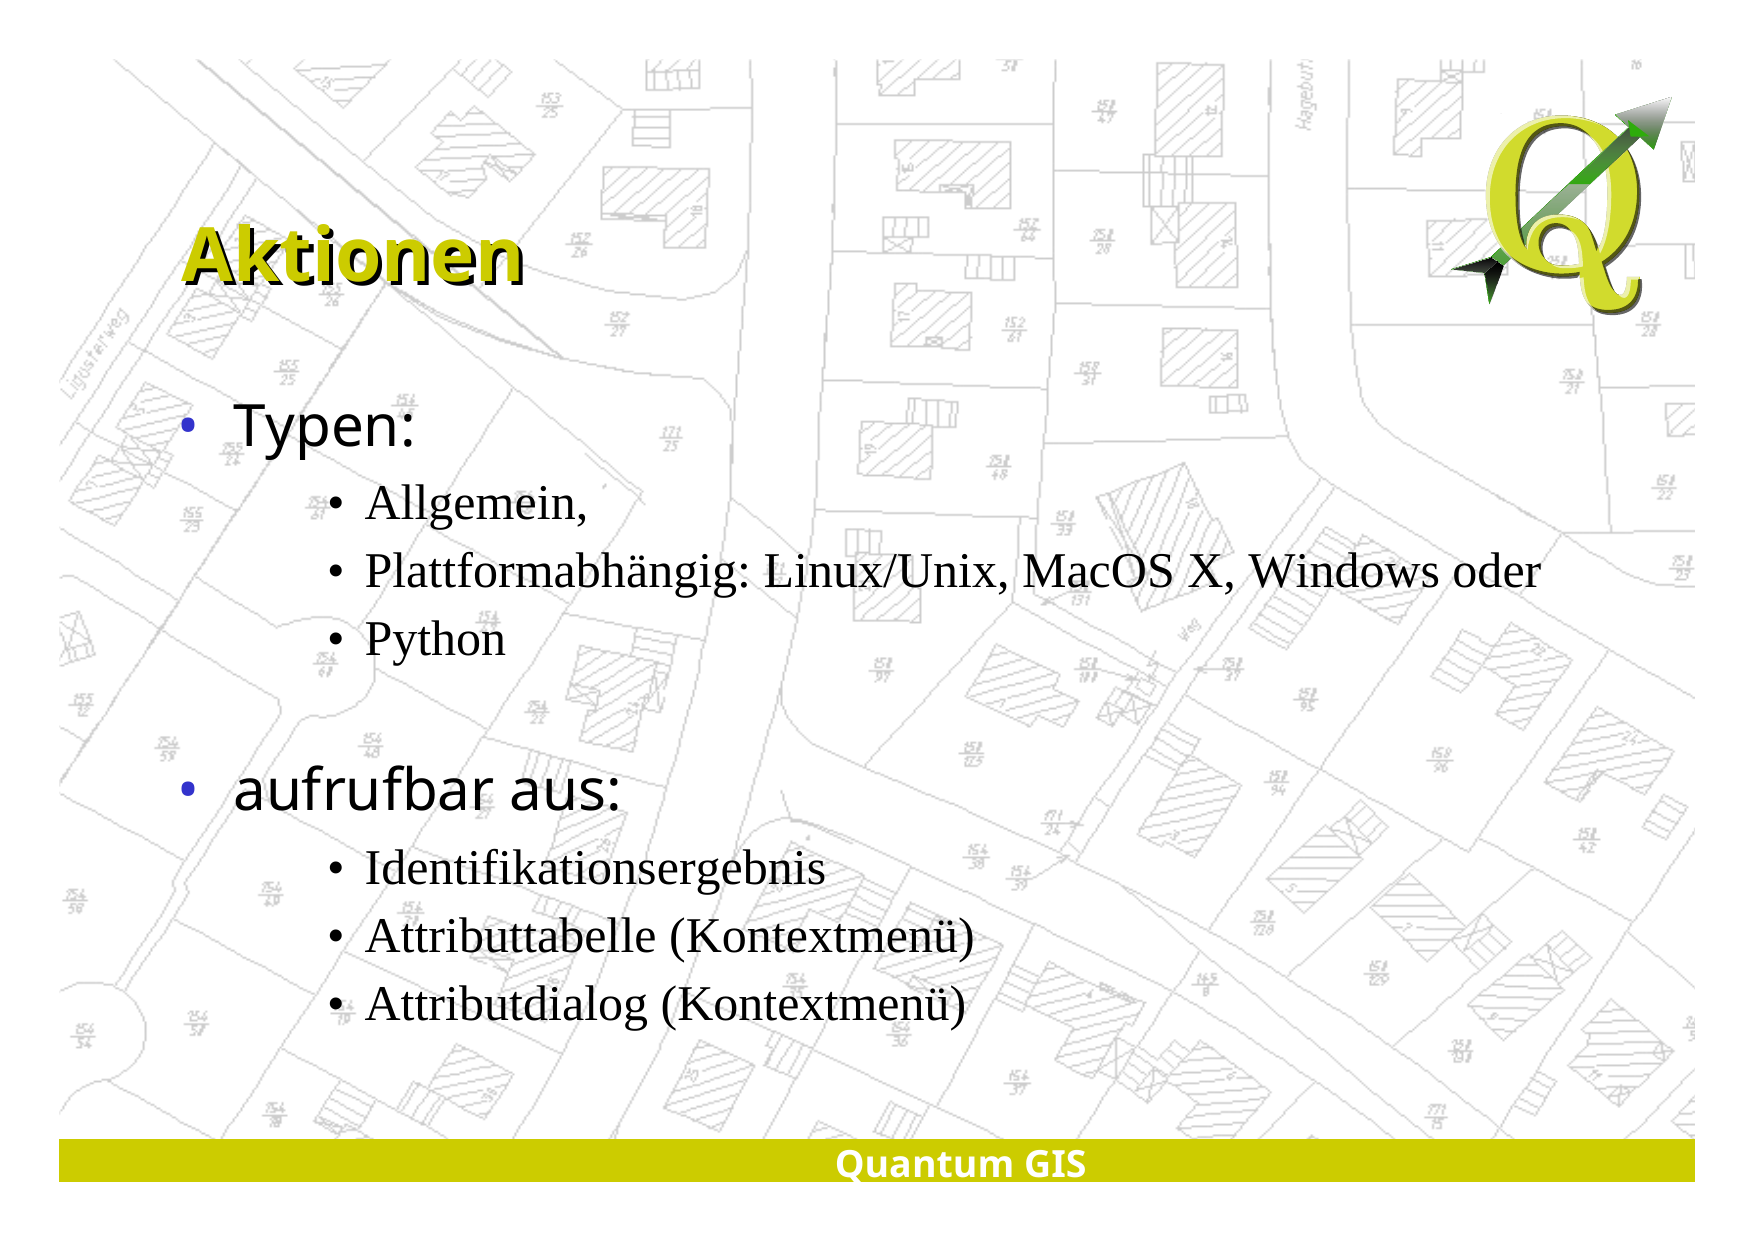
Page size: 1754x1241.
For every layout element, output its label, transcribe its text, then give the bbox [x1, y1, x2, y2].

list Typen: Allgemein, Plattformabhängig: Linux/Unix, MacOS X, Windows oder Python aufrufbar aus: Identifikationsergebnis Attributtabelle (Kontextmenü) Attributdialog (Kontextmenü) [177, 383, 1568, 1110]
title Aktionen [181, 154, 1573, 350]
